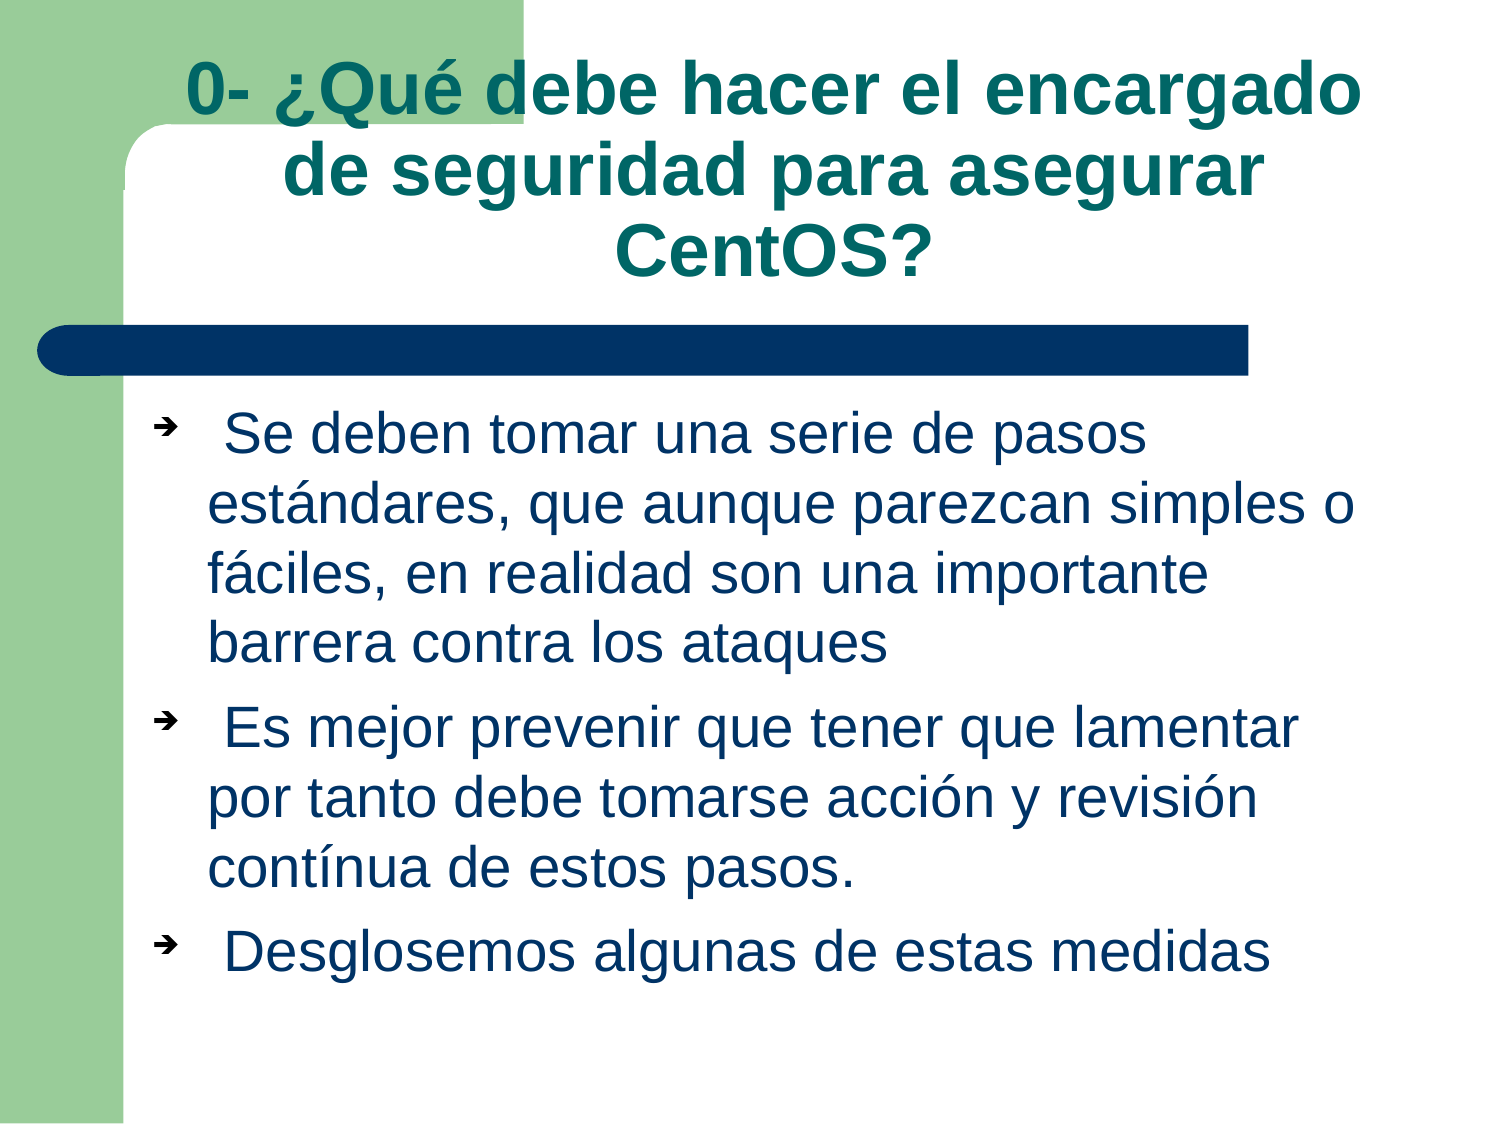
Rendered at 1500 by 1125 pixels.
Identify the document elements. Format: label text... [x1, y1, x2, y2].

title 0- ¿Qué debe hacer el encargado de seguridad para asegurar CentOS? [136, 41, 1413, 300]
list Se deben tomar una serie de pasos estándares, que aunque parezcan simples o fáciles, en realidad son una importante barrera contra los ataques Es mejor prevenir que tener que lamentar por tanto debe tomarse acción y revisión contínua de estos pasos. Desglosemos algunas de estas medidas [137, 387, 1400, 1125]
